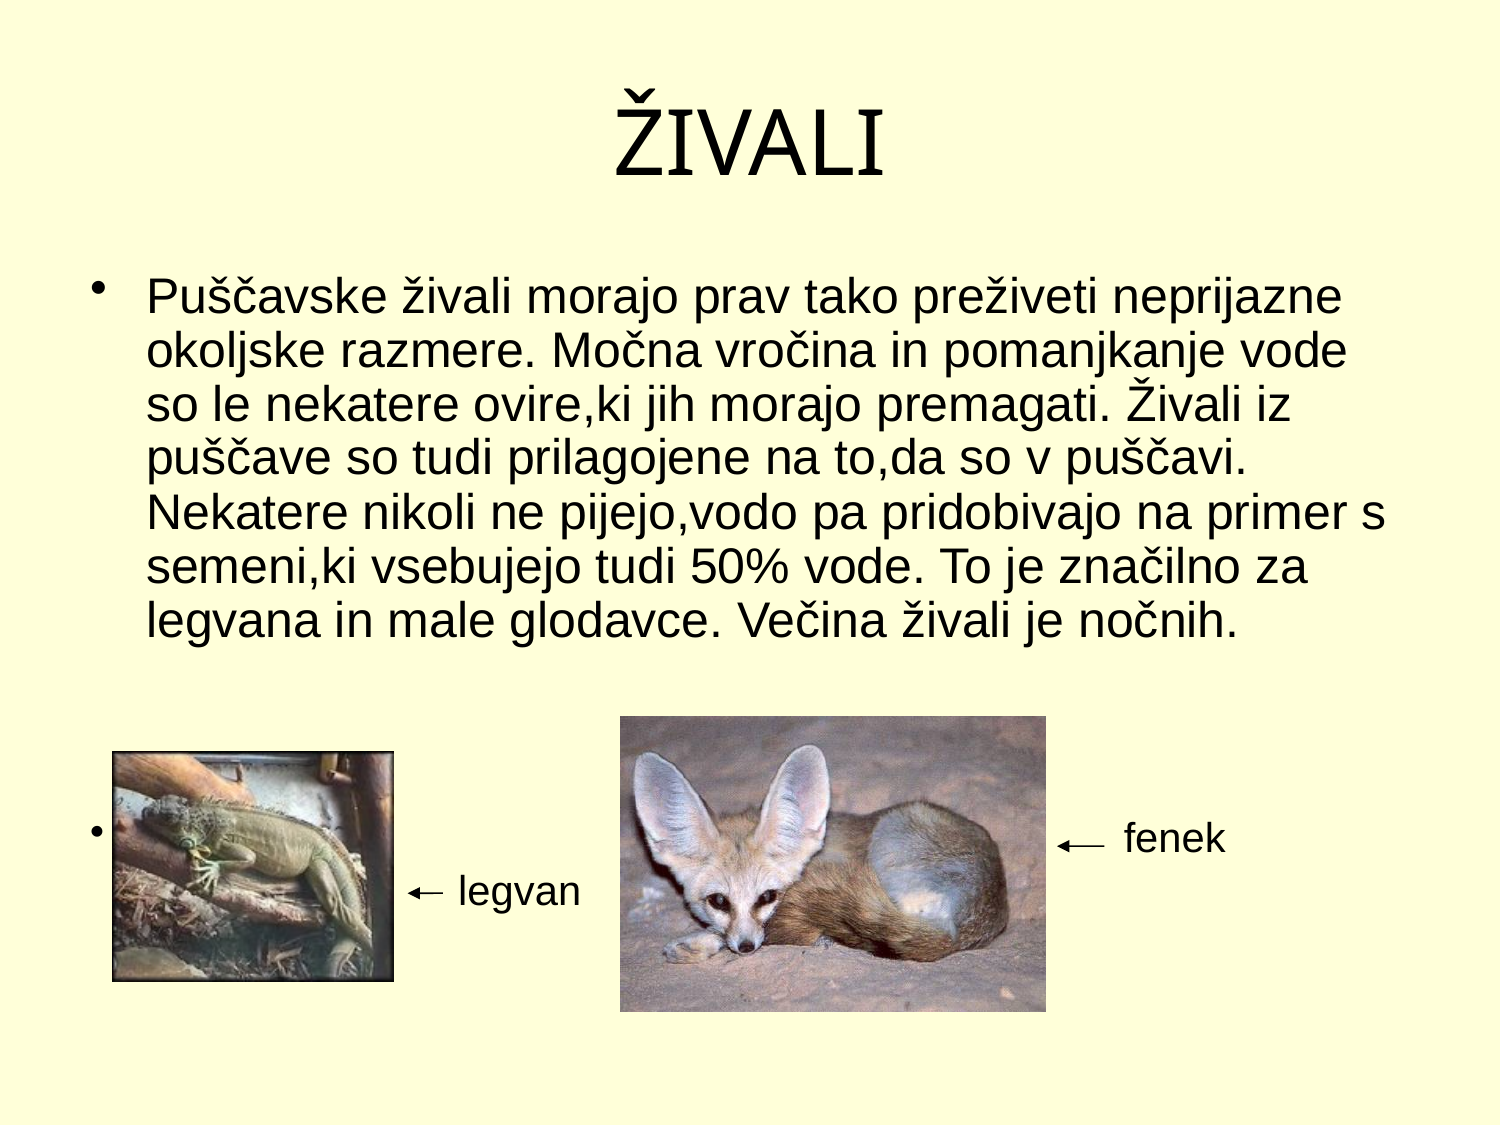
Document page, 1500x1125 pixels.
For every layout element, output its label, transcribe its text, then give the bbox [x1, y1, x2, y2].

picture [620, 716, 1046, 1012]
title ŽIVALI [75, 45, 1425, 233]
list Puščavske živali morajo prav tako preživeti neprijazne okoljske razmere. Močna vročina in pomanjkanje vode so le nekatere ovire,ki jih morajo premagati. Živali iz puščave so tudi prilagojene na to,da so v puščavi. Nekatere nikoli ne pijejo,vodo pa pridobivajo na primer s semeni,ki vsebujejo tudi 50% vode. To je značilno za legvana in male glodavce. Večina živali je nočnih. fenek legvan [75, 262, 1425, 1005]
picture [112, 751, 394, 982]
